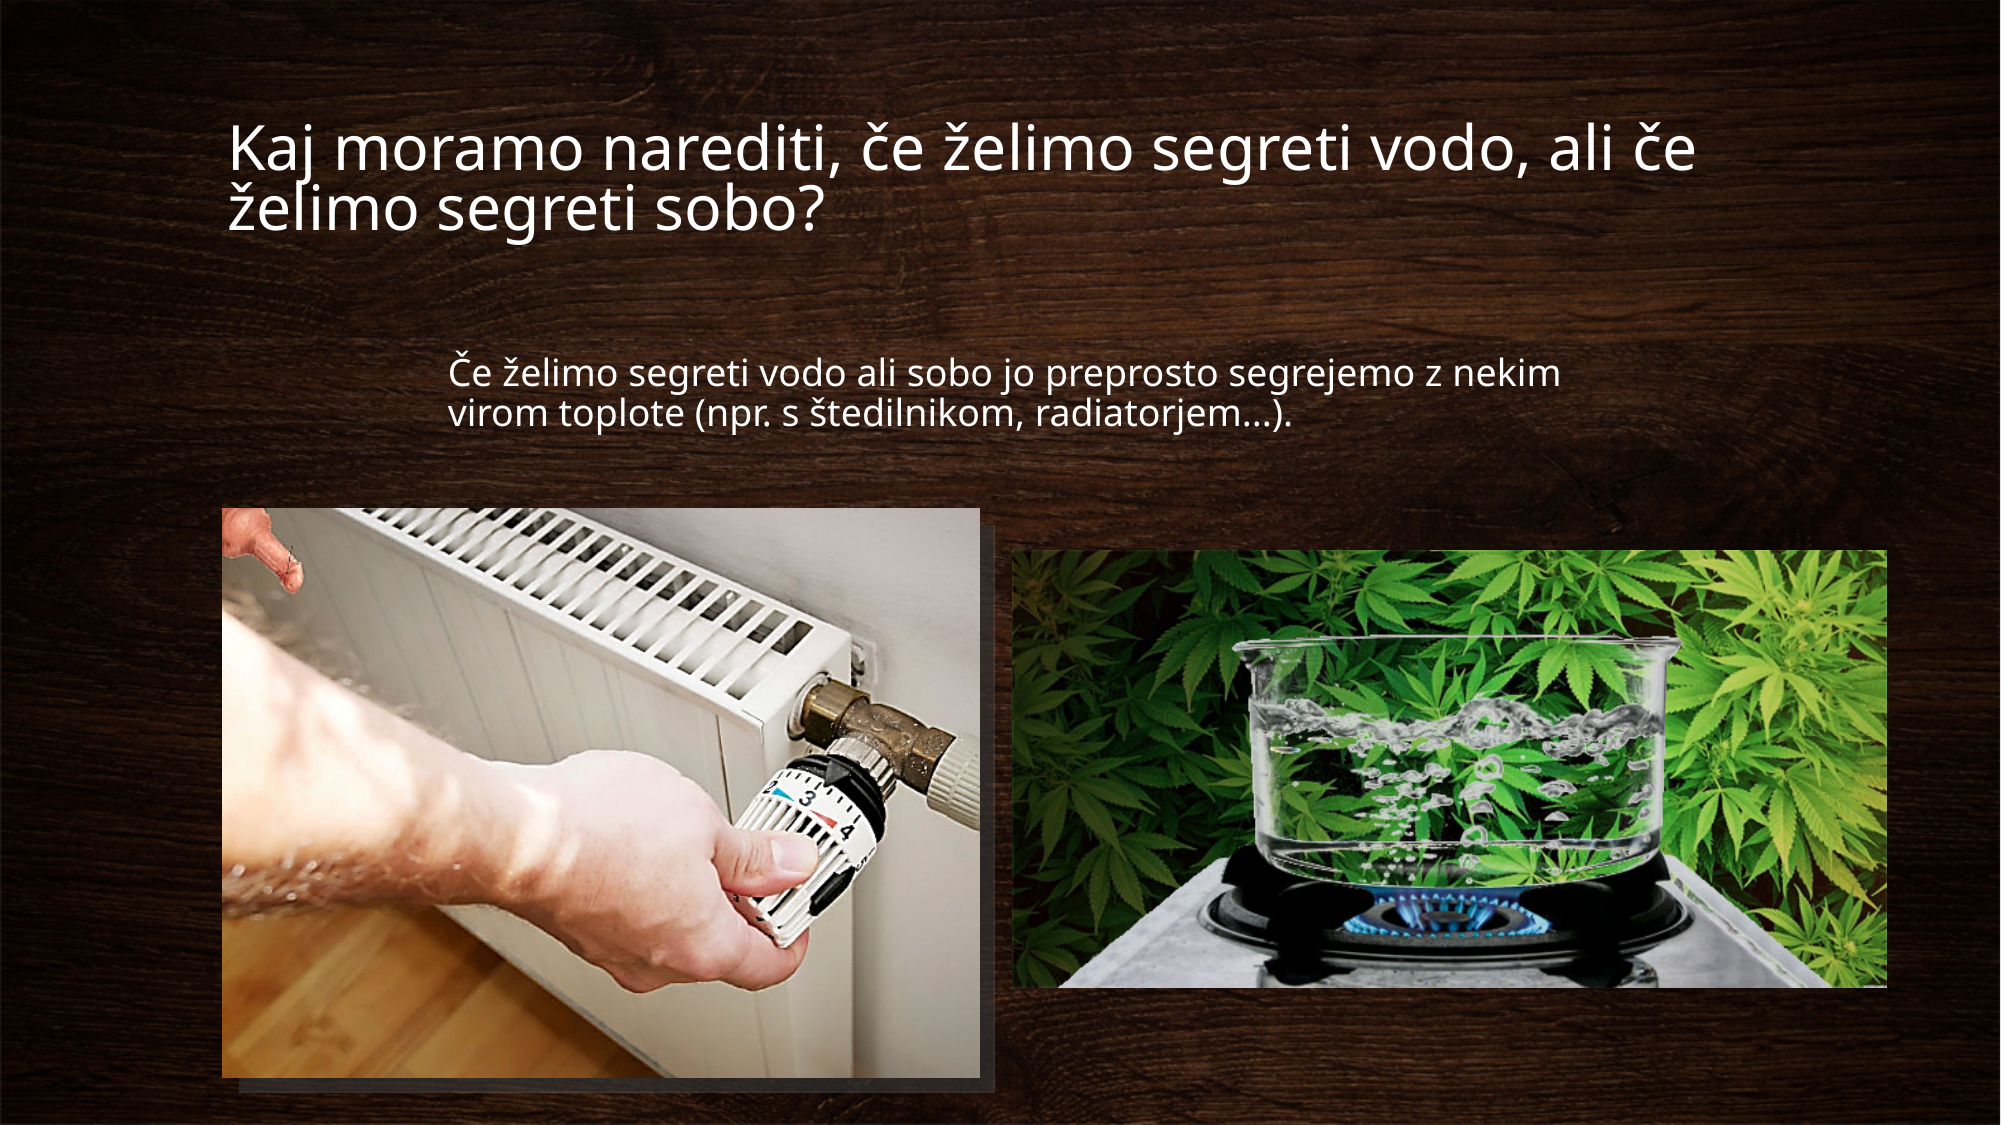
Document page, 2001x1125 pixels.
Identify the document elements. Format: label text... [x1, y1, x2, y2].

picture [0, 0, 2001, 1125]
list Če želimo segreti vodo ali sobo jo preprosto segrejemo z nekim virom toplote (npr. s štedilnikom, radiatorjem...). [432, 346, 1591, 509]
title Kaj moramo narediti, če želimo segreti vodo, ali če želimo segreti sobo? [212, 62, 1788, 250]
